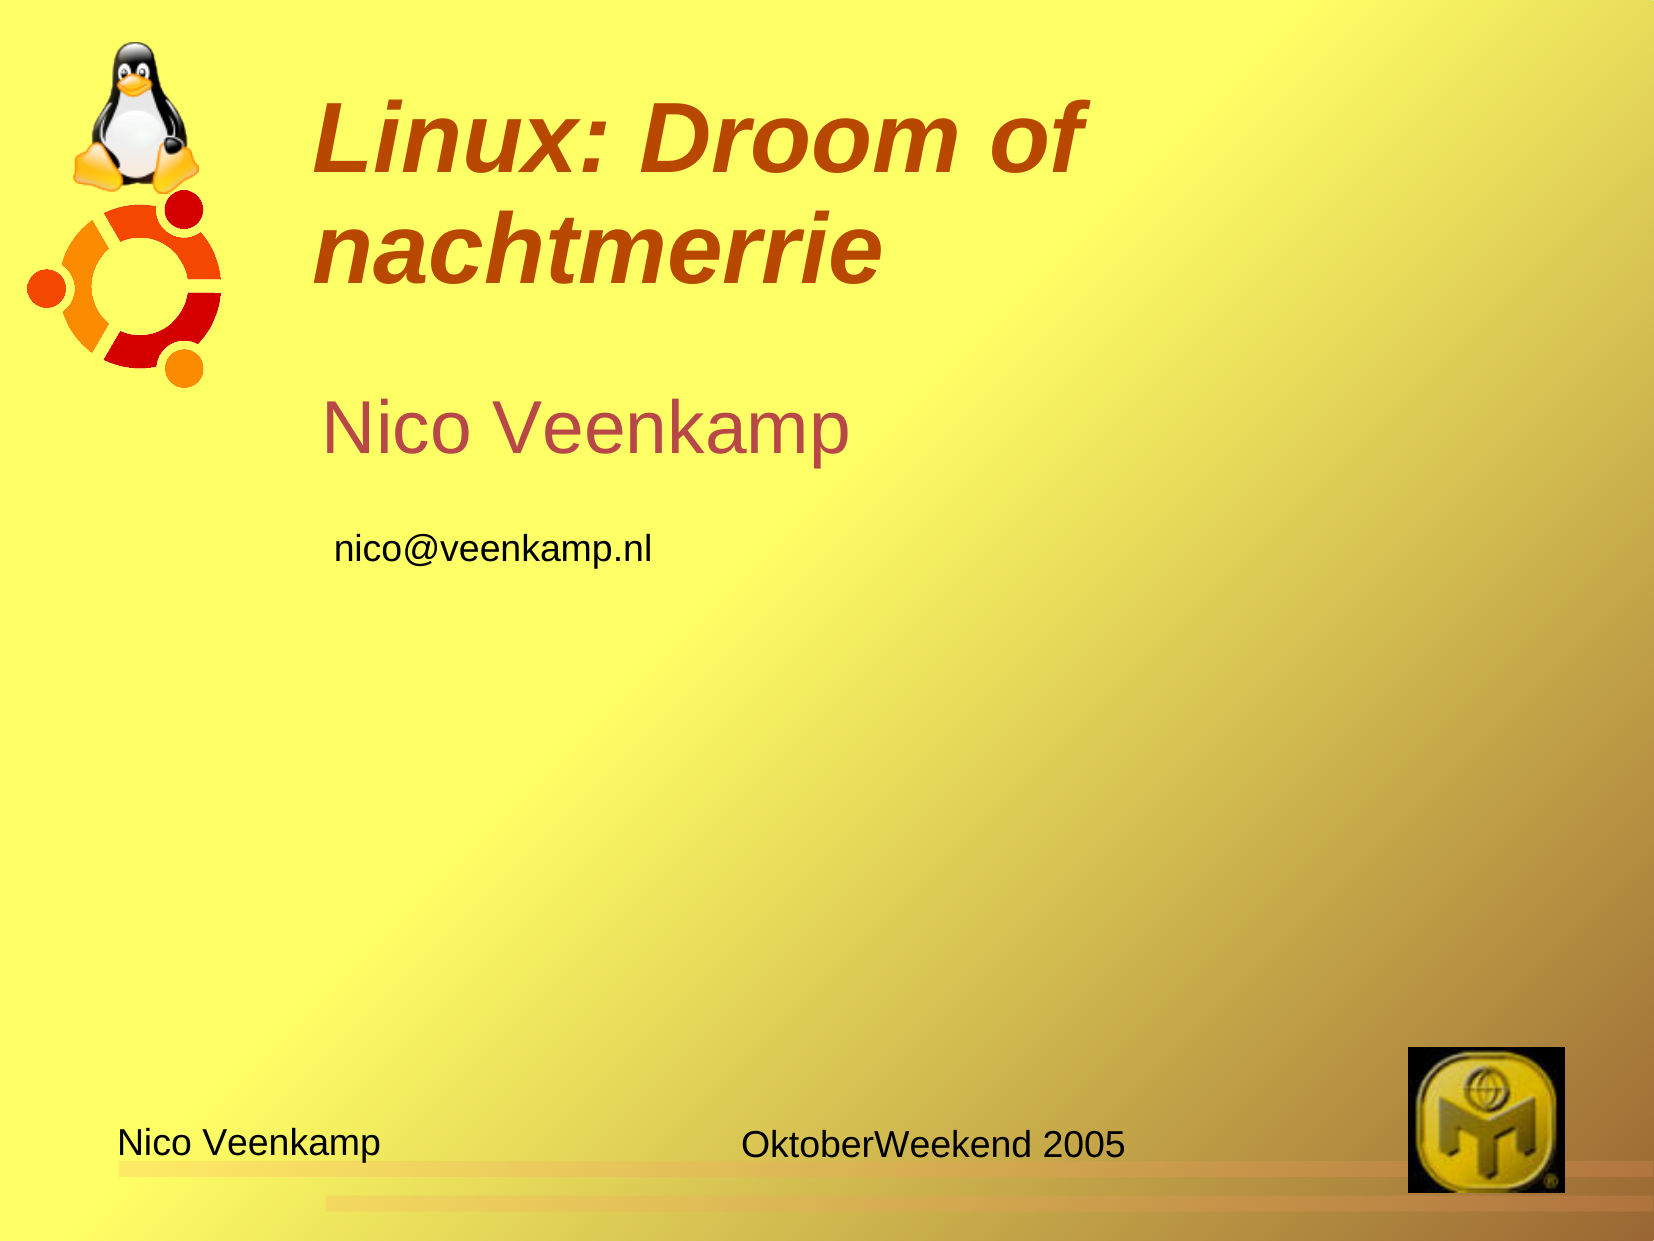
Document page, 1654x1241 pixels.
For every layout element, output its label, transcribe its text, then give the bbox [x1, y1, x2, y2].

picture [1408, 1047, 1565, 1193]
title Linux: Droom of nachtmerrie [312, 60, 1530, 327]
text_box Nico Veenkamp [307, 378, 772, 487]
text_box nico@veenkamp.nl [318, 519, 610, 582]
picture [27, 42, 222, 388]
